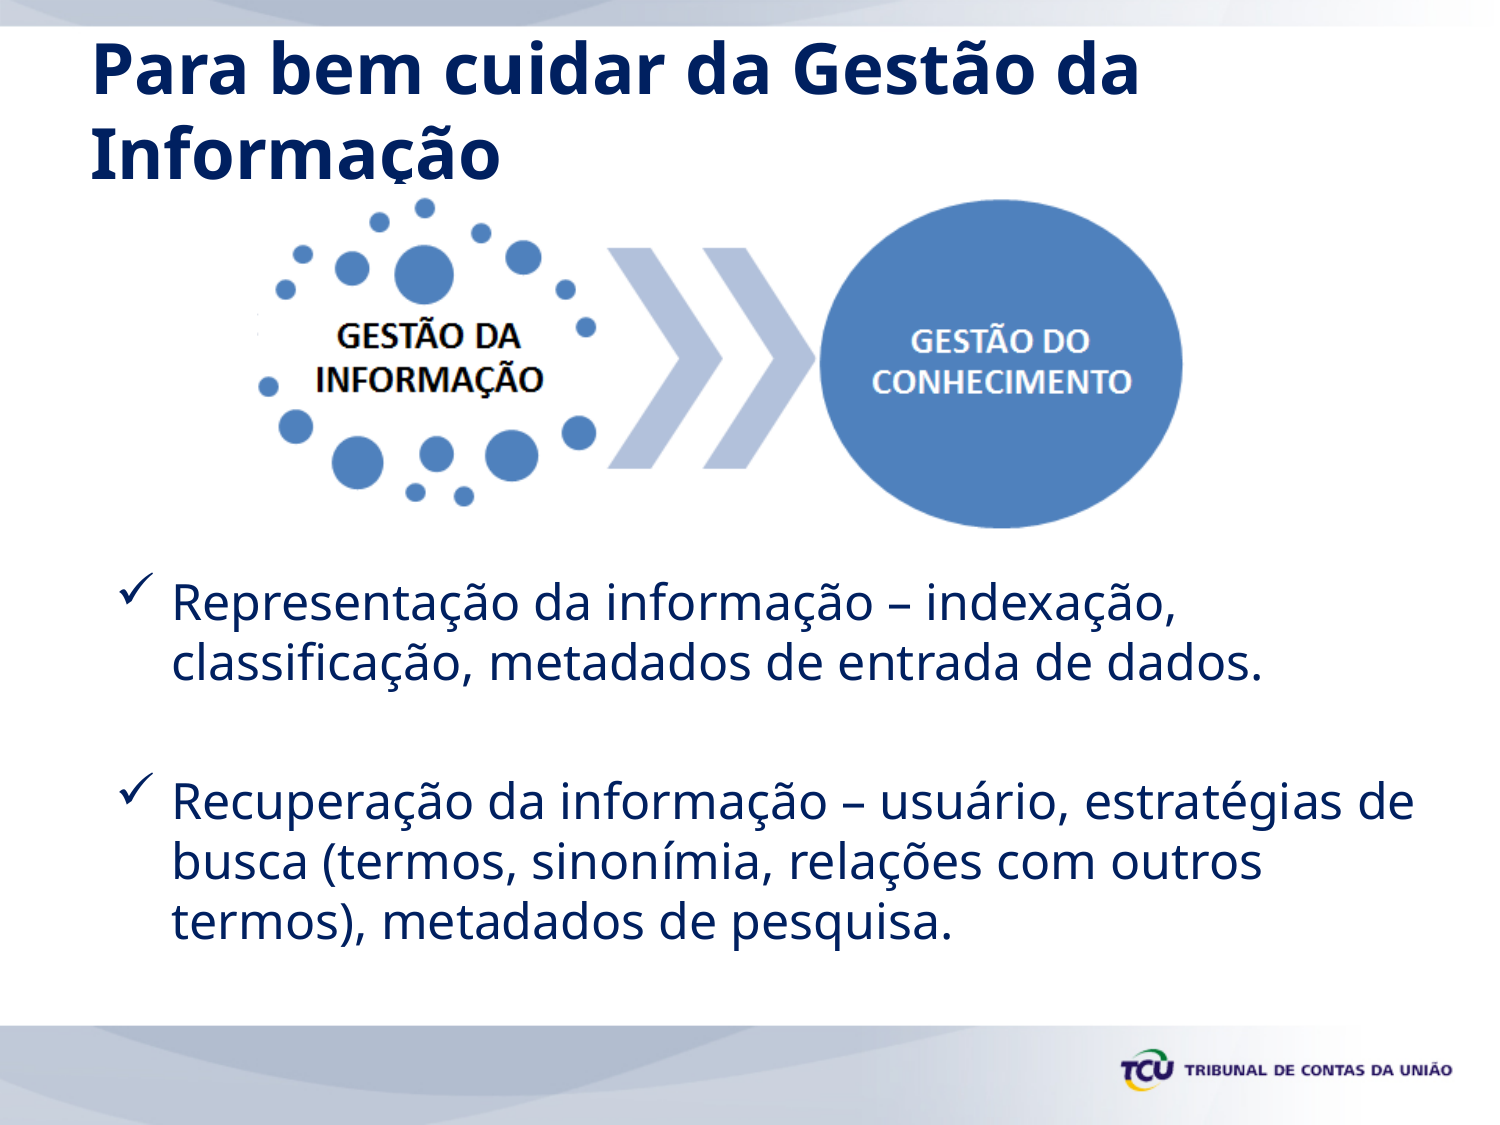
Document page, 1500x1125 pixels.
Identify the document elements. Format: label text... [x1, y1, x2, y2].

title Para bem cuidar da Gestão da Informação [75, 45, 1425, 173]
picture [0, 0, 1500, 1125]
list Representação da informação – indexação, classificação, metadados de entrada de dados. Recuperação da informação – usuário, estratégias de busca (termos, sinonímia, relações com outros termos), metadados de pesquisa. [100, 562, 1451, 981]
